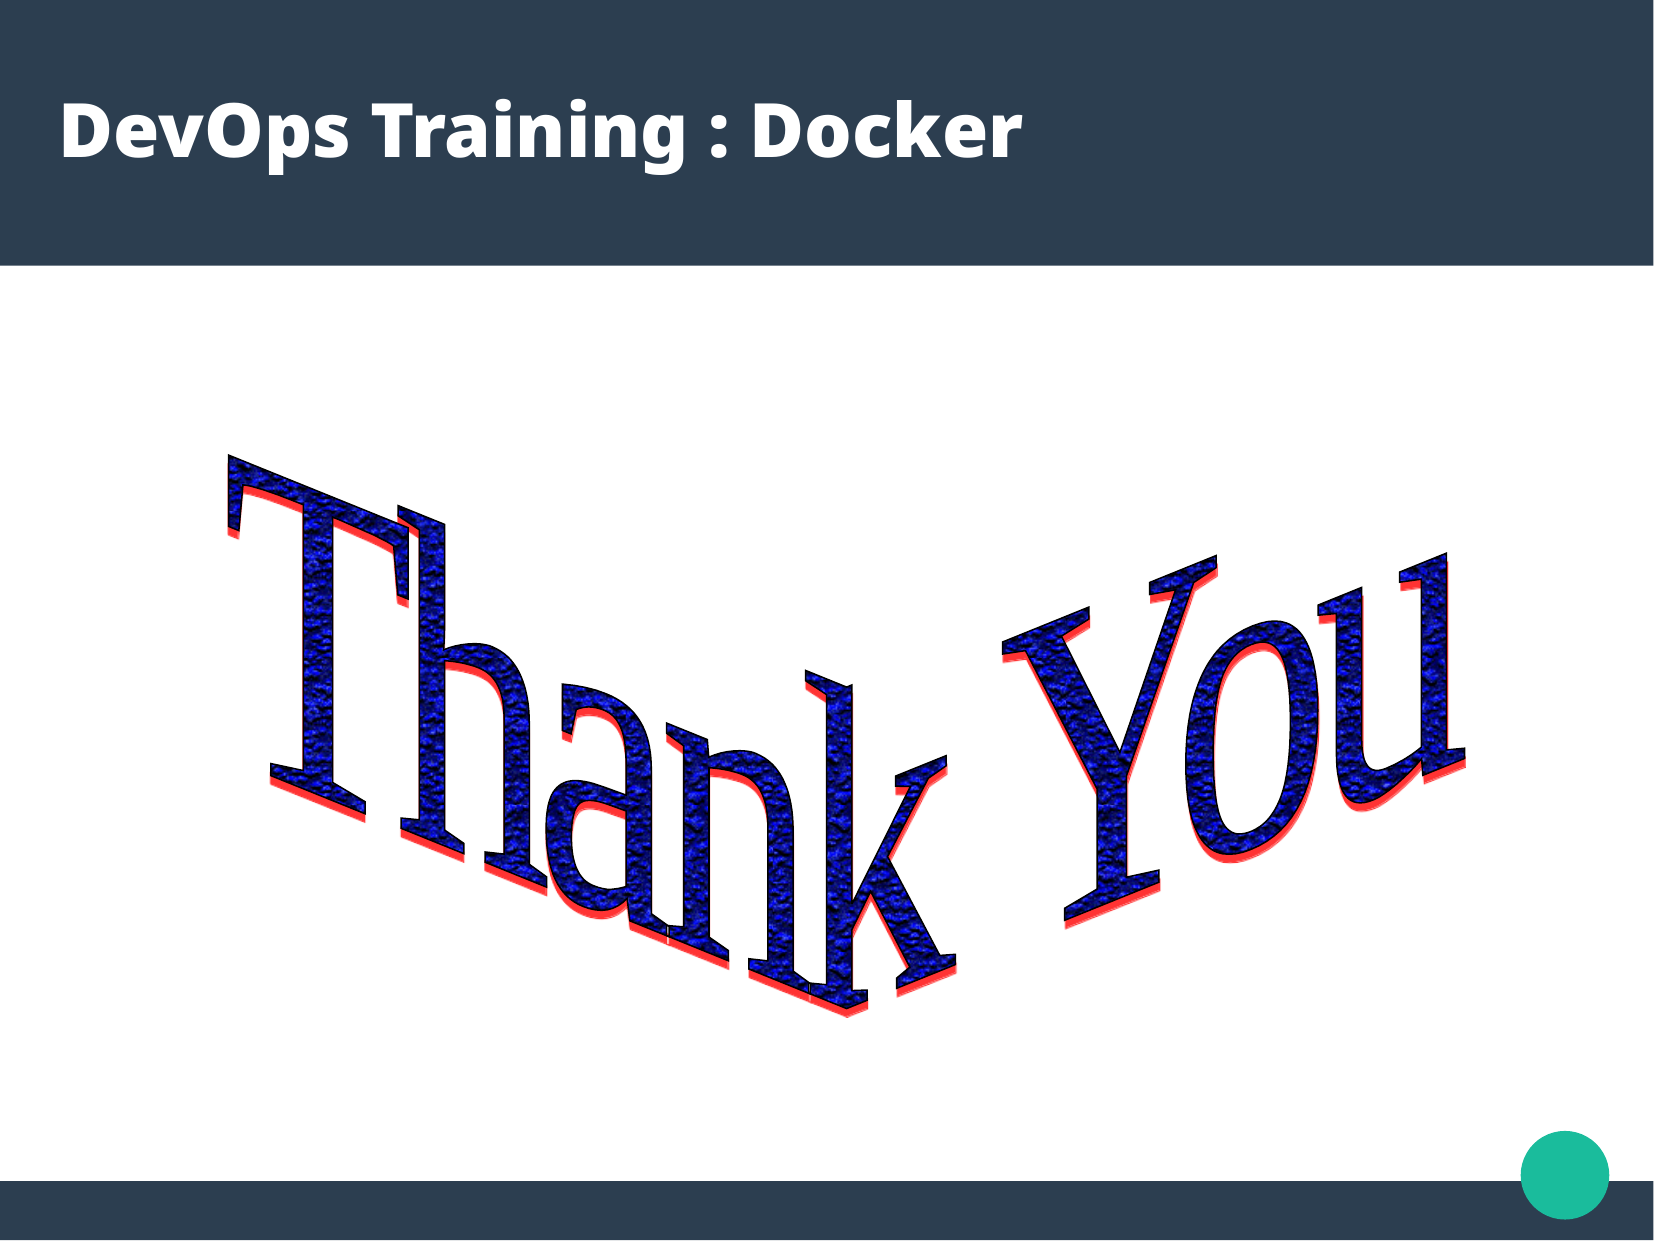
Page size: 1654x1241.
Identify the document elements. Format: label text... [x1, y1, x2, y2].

text_box Thank You [228, 455, 409, 814]
text_box Thank You [398, 505, 547, 888]
text_box Thank You [1185, 621, 1318, 855]
text_box Thank You [1002, 555, 1217, 921]
text_box Thank You [546, 670, 956, 1009]
text_box Thank You [1318, 553, 1465, 803]
title DevOps Training : Docker [59, 49, 1595, 207]
